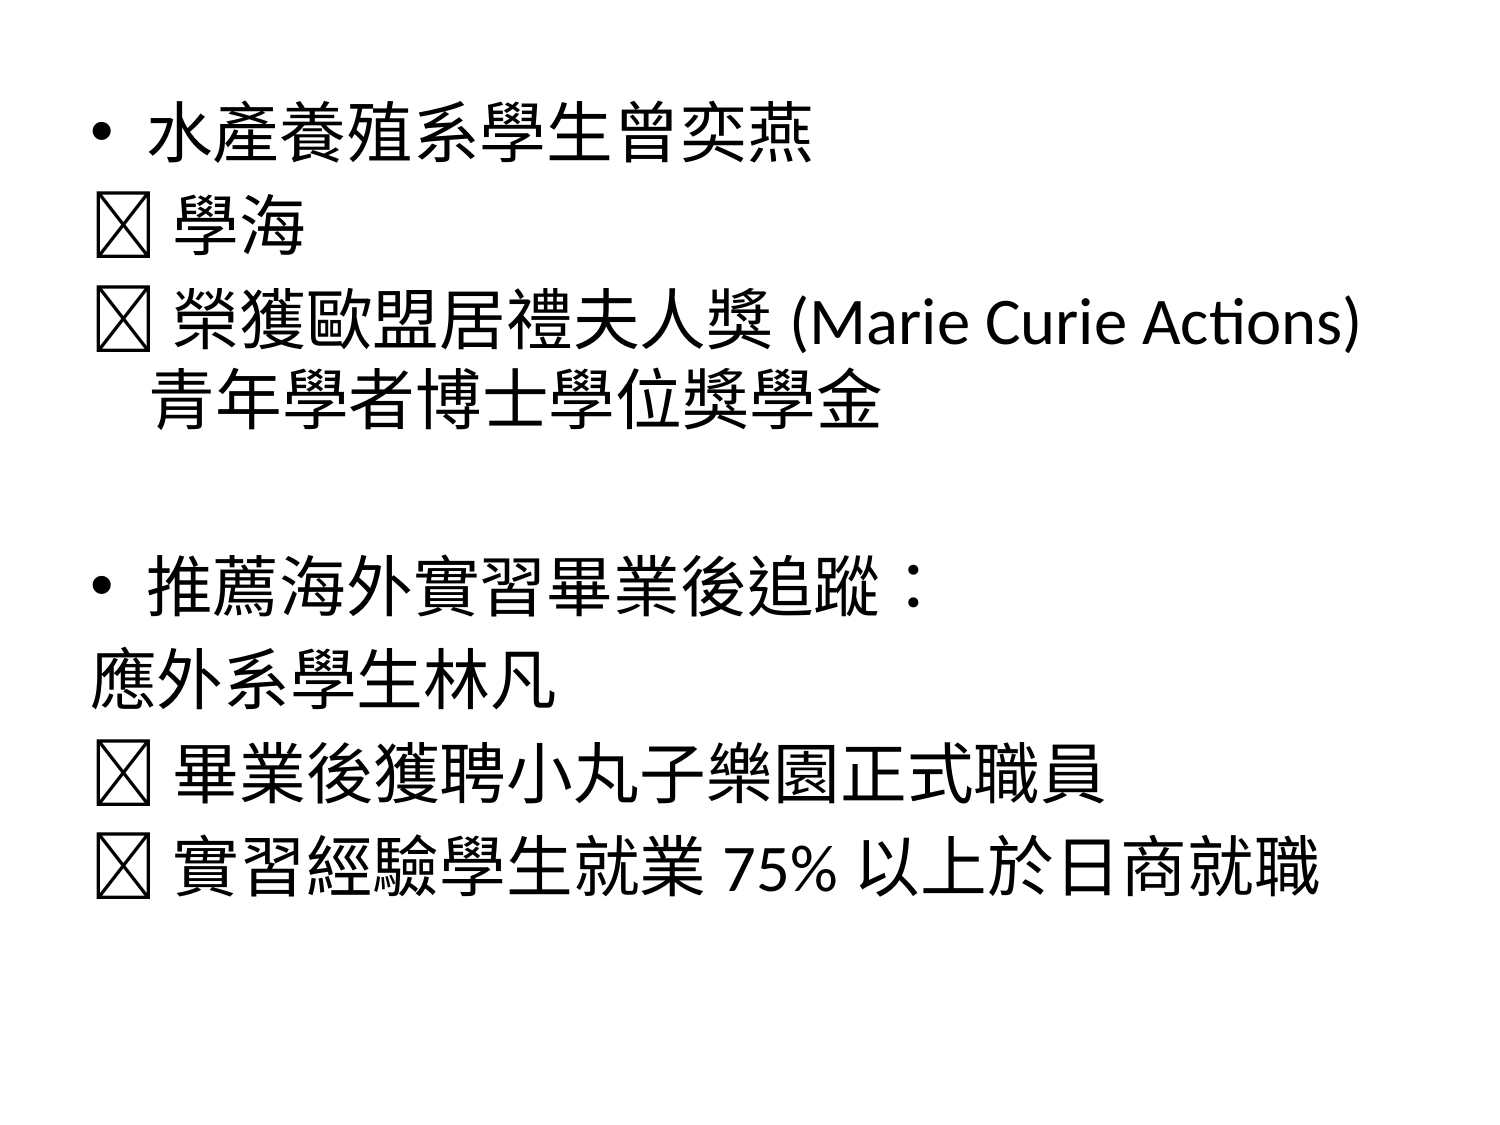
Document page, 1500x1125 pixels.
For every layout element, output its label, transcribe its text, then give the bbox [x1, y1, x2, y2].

list 水產養殖系學生曾奕燕 學海 榮獲歐盟居禮夫人獎(Marie Curie Actions)青年學者博士學位獎學金 推薦海外實習畢業後追蹤： 應外系學生林凡 畢業後獲聘小丸子樂園正式職員 實習經驗學生就業75%以上於日商就職 [75, 83, 1425, 1005]
